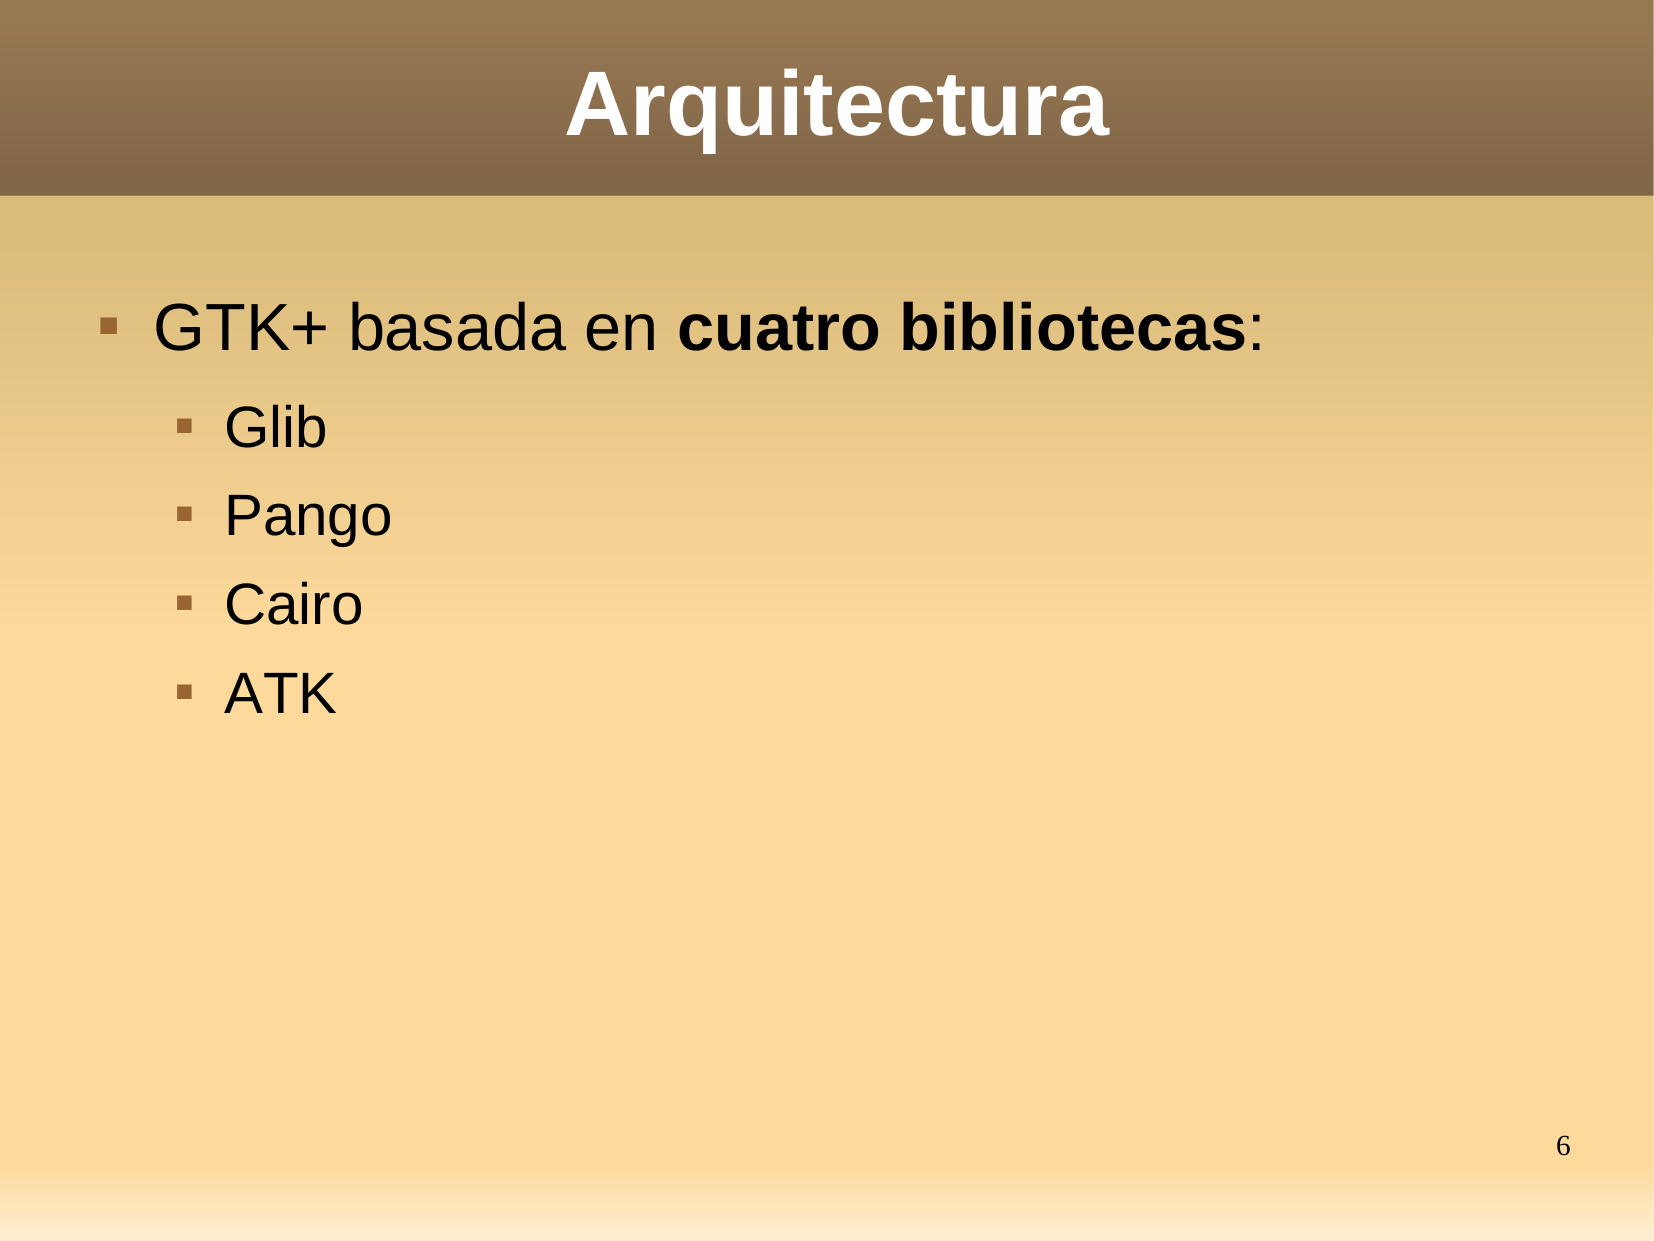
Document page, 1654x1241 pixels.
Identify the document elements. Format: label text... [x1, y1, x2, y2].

picture [0, 0, 1654, 1241]
list GTK+ basada en cuatro bibliotecas: Glib Pango Cairo ATK [82, 290, 1571, 1094]
title Arquitectura [76, 7, 1565, 200]
